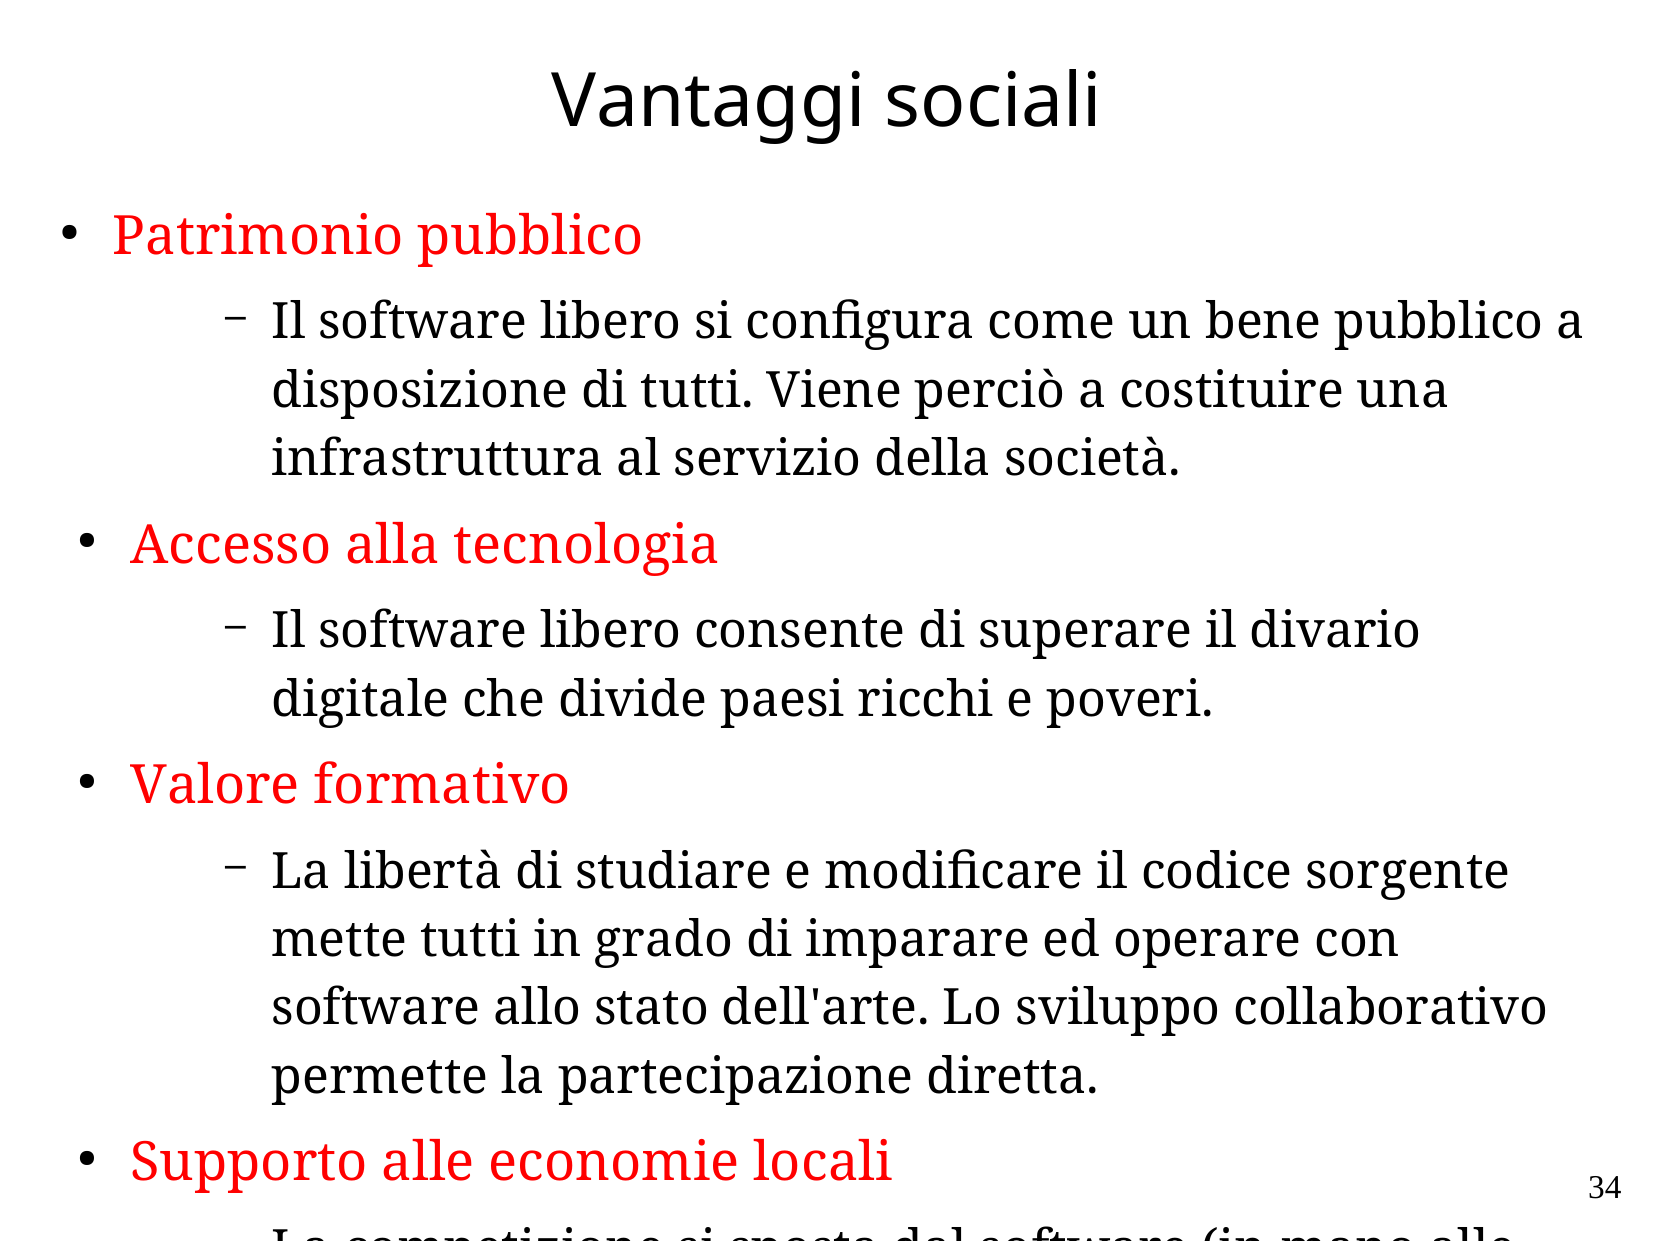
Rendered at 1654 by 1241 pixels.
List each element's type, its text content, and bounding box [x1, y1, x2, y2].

list Patrimonio pubblico Il software libero si configura come un bene pubblico a disposizione di tutti. Viene perciò a costituire una infrastruttura al servizio della società. Accesso alla tecnologia Il software libero consente di superare il divario digitale che divide paesi ricchi e poveri. Valore formativo La libertà di studiare e modificare il codice sorgente mette tutti in grado di imparare ed operare con software allo stato dell'arte. Lo sviluppo collaborativo permette la partecipazione diretta. Supporto alle economie locali La competizione si sposta dal software (in mano alle multinazionali) a quelli dei servizi (e le realtà locali competere). [42, 196, 1612, 1187]
title Vantaggi sociali [37, 30, 1617, 166]
